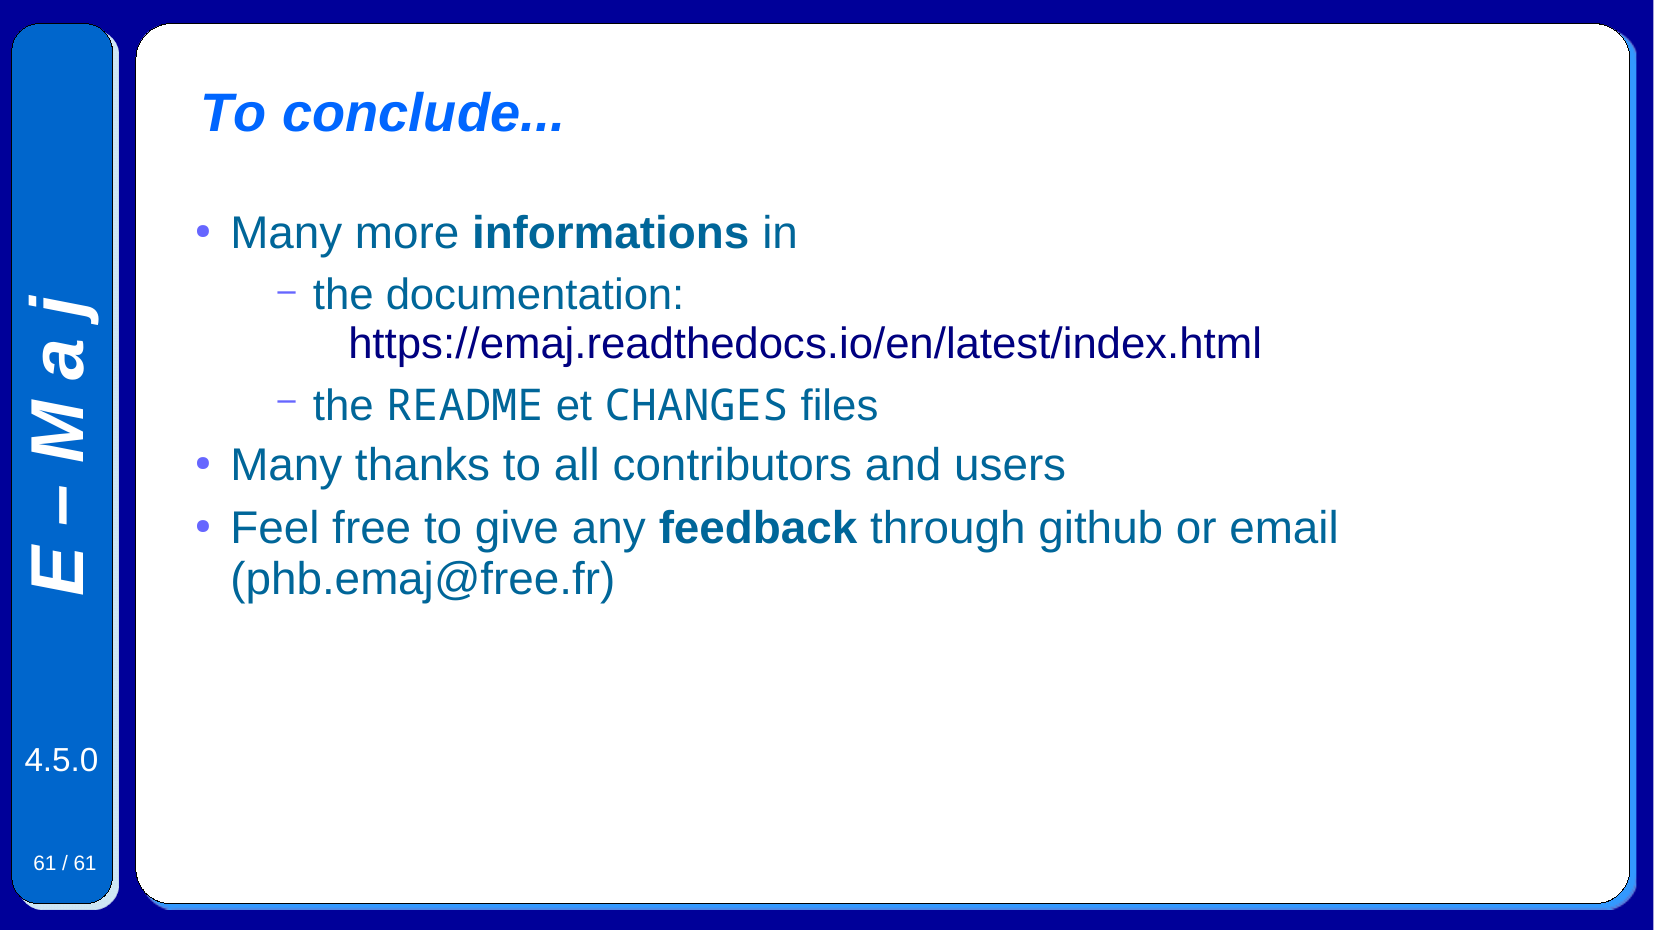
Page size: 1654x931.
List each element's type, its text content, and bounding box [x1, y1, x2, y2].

title To conclude... [200, 34, 1575, 191]
list Many more informations in the documentation: https://emaj.readthedocs.io/en/latest/index.html the README et CHANGES files Many thanks to all contributors and users Feel free to give any feedback through github or email (phb.emaj@free.fr) [177, 206, 1587, 827]
